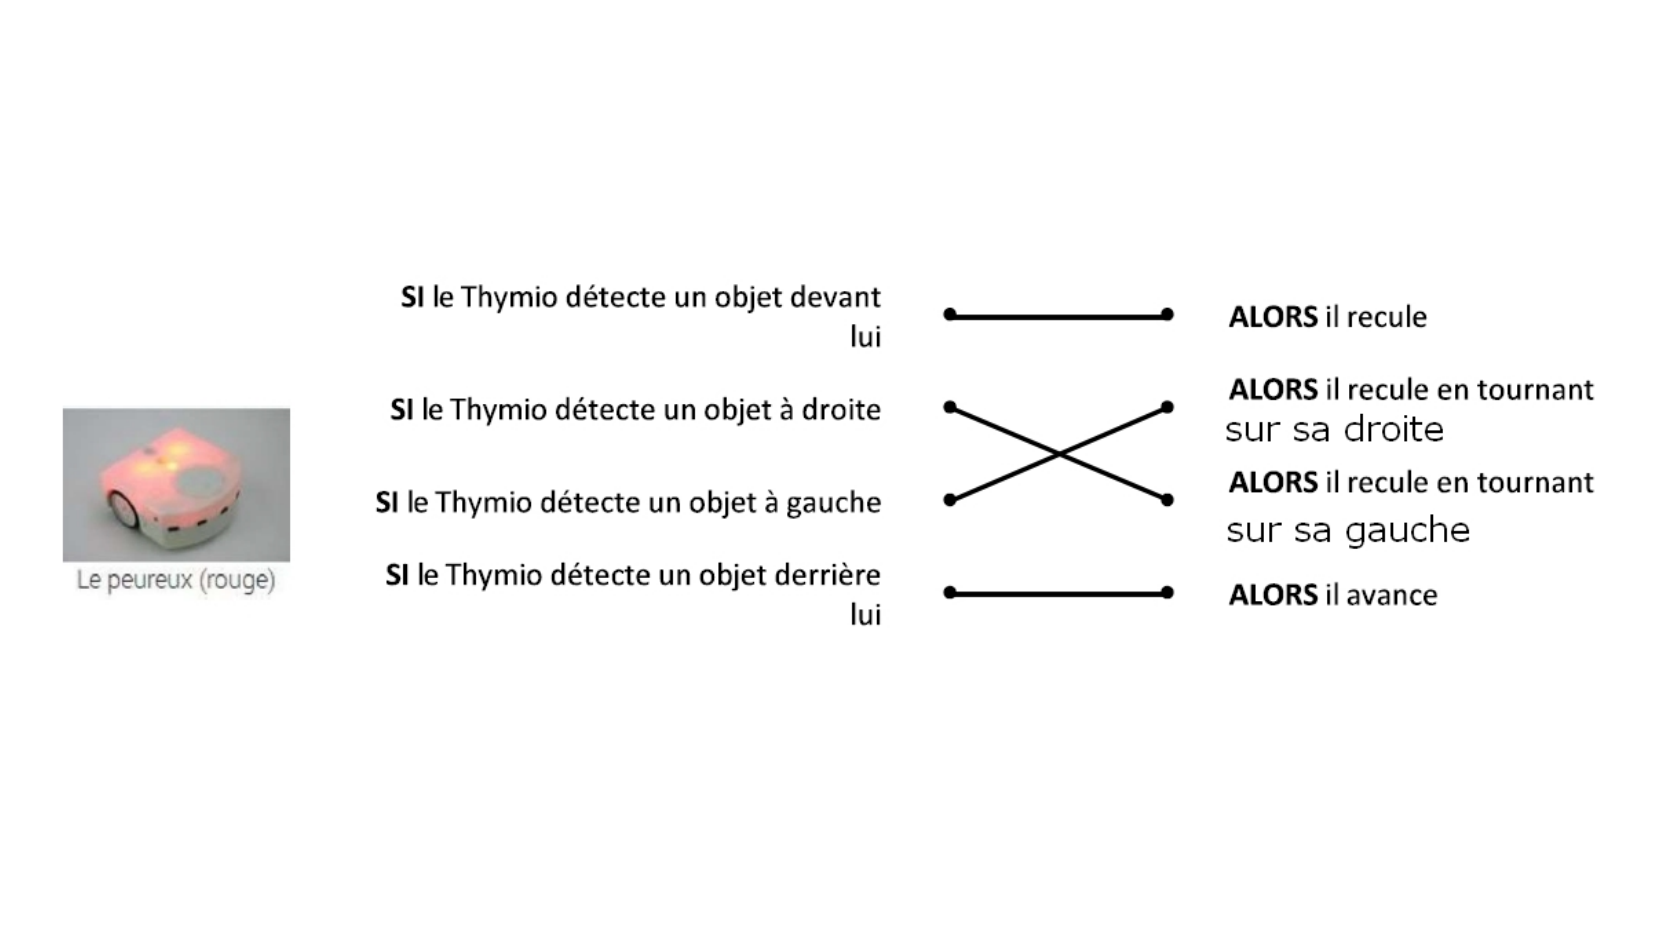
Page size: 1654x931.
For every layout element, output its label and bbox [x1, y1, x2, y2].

picture [8, 177, 1654, 764]
